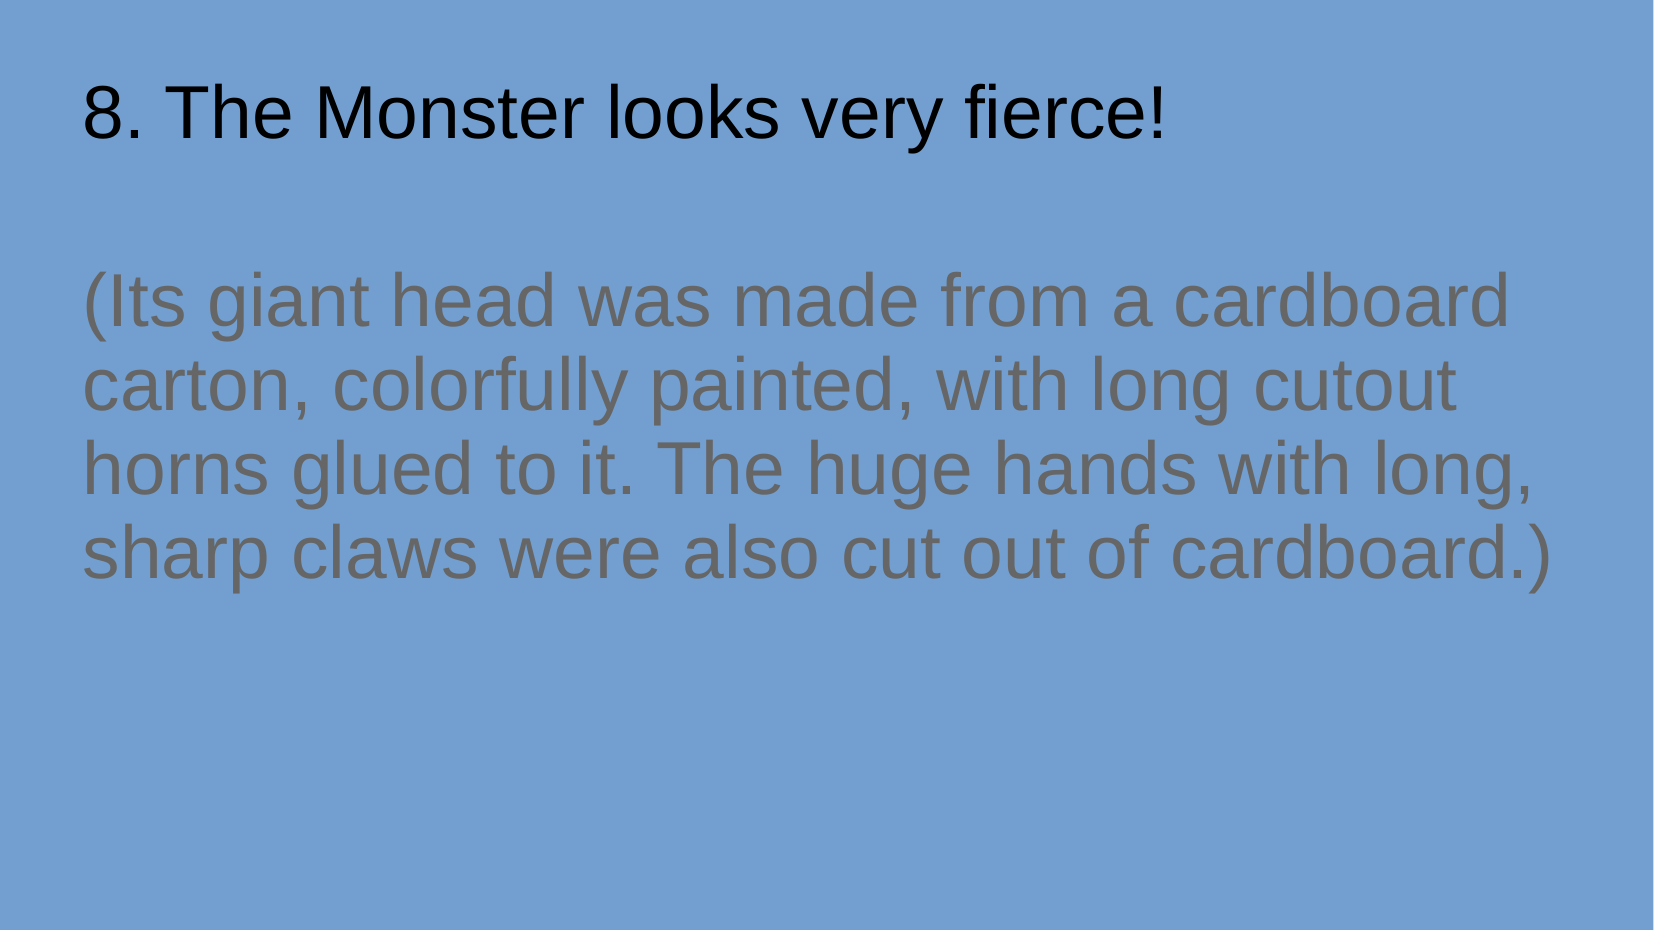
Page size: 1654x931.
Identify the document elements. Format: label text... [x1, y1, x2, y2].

list 8. The Monster looks very fierce! (Its giant head was made from a cardboard carton, colorfully painted, with long cutout horns glued to it. The huge hands with long, sharp claws were also cut out of cardboard.) [82, 70, 1571, 839]
